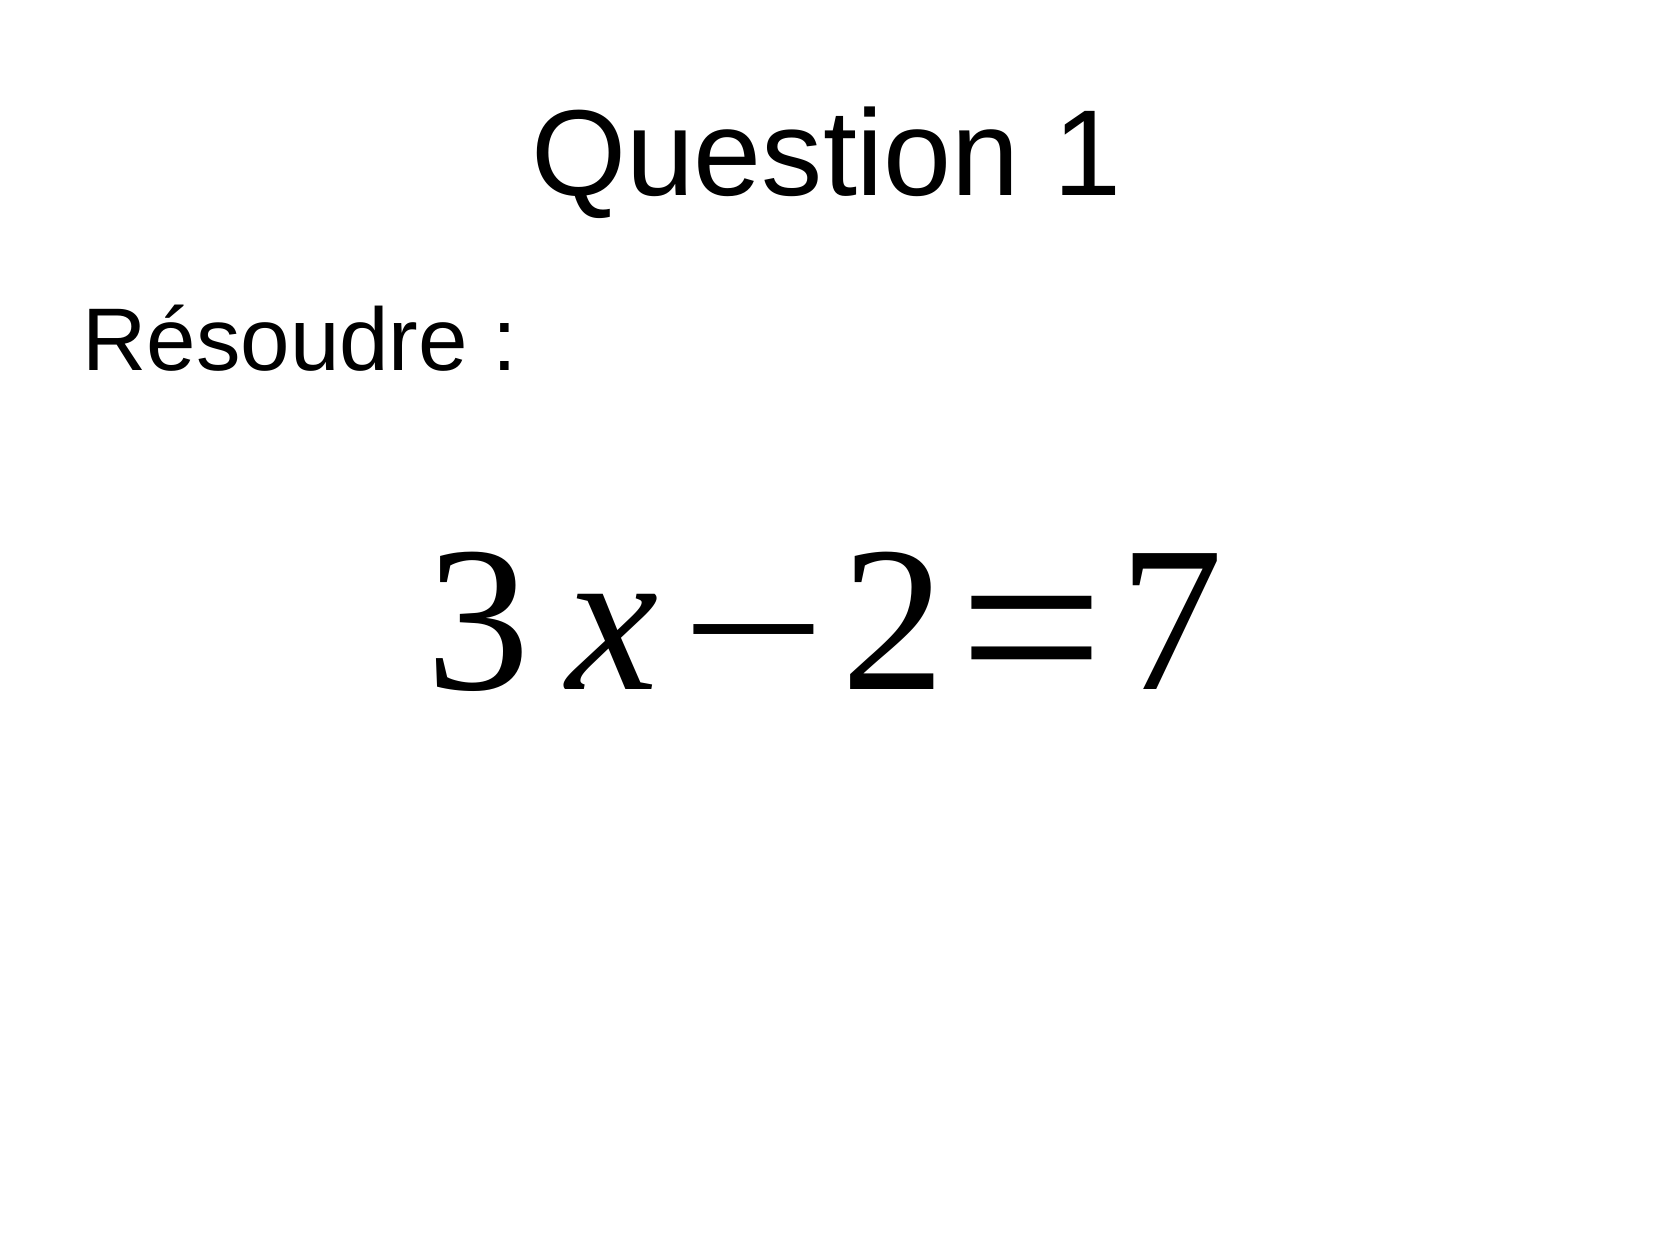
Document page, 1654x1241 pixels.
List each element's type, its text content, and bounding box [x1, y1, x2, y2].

list Résoudre : [82, 290, 1571, 1010]
chart [419, 505, 1234, 736]
title Question 1 [82, 49, 1571, 257]
